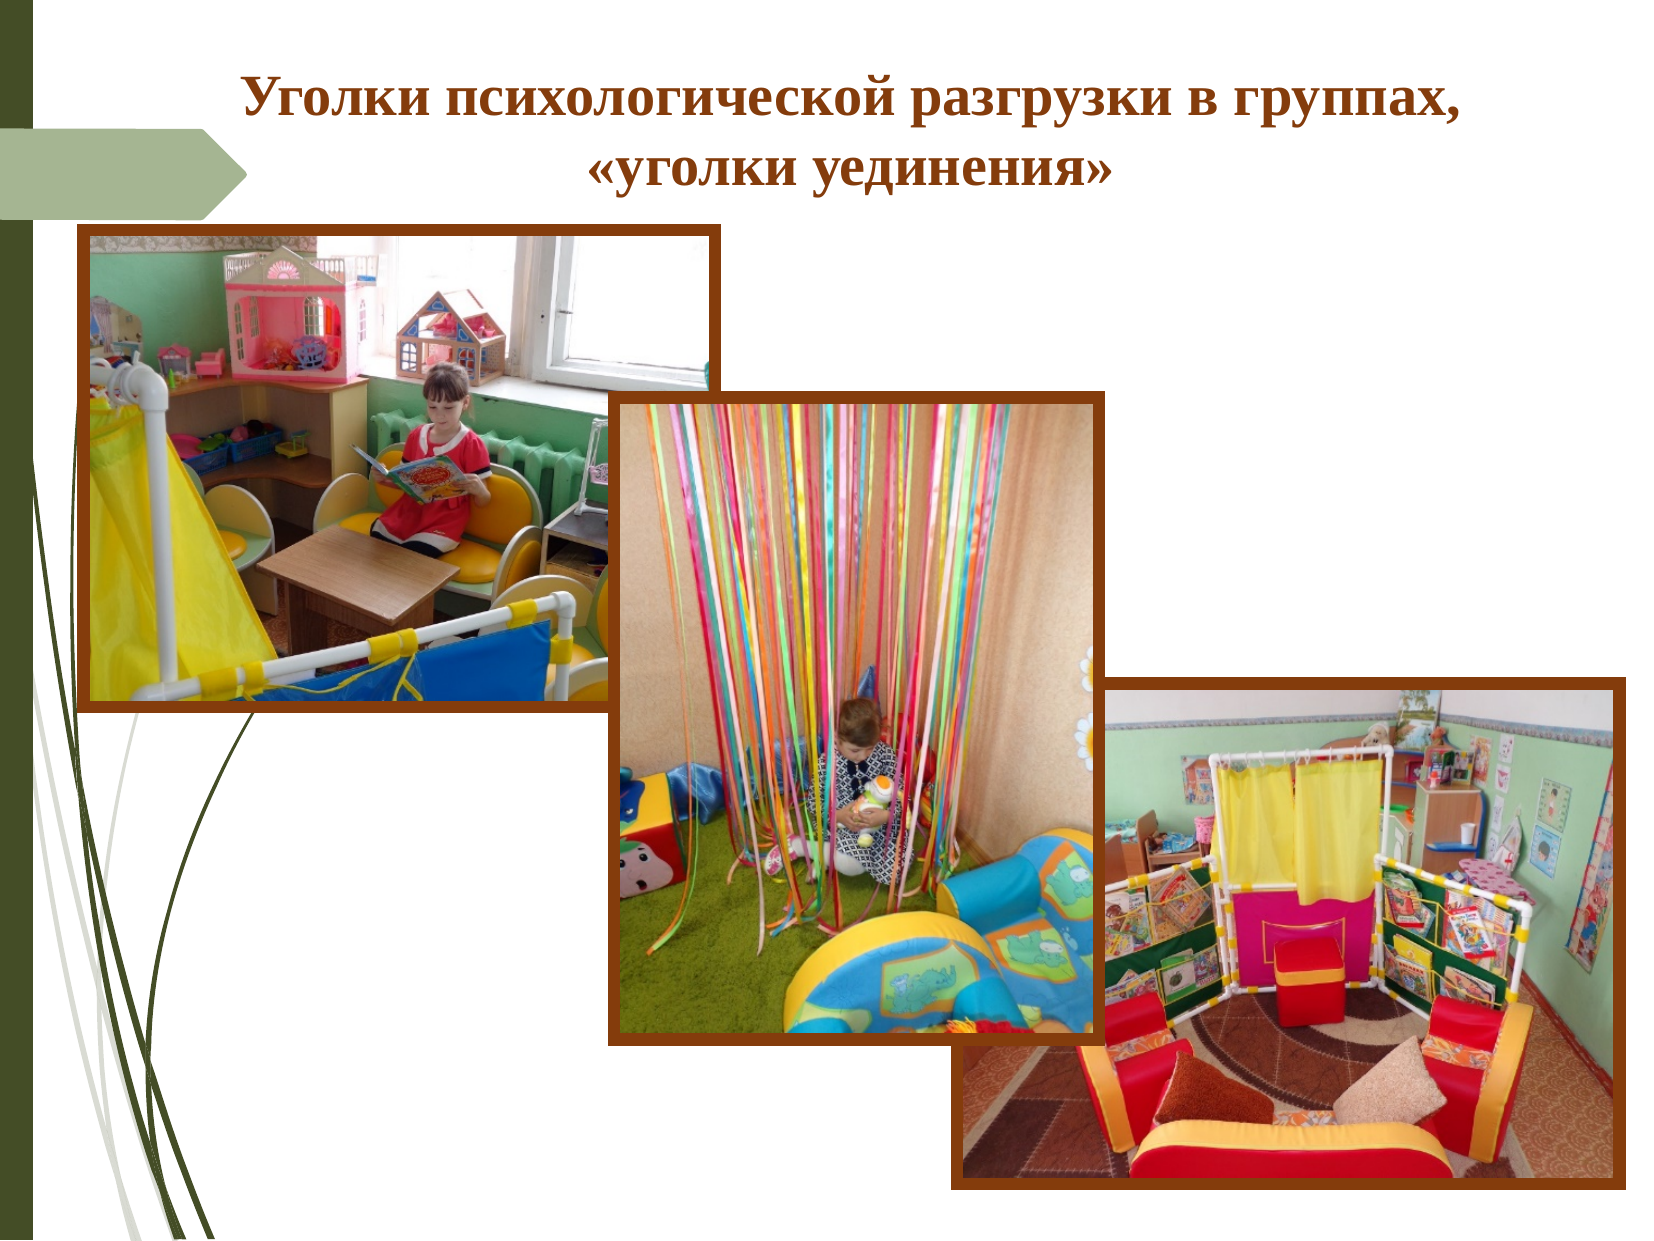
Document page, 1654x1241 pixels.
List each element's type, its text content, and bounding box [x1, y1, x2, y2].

picture [963, 689, 1614, 1178]
picture [620, 403, 1093, 1034]
title Уголки психологической разгрузки в группах, «уголки уединения» [213, 49, 1489, 257]
picture [89, 236, 709, 701]
